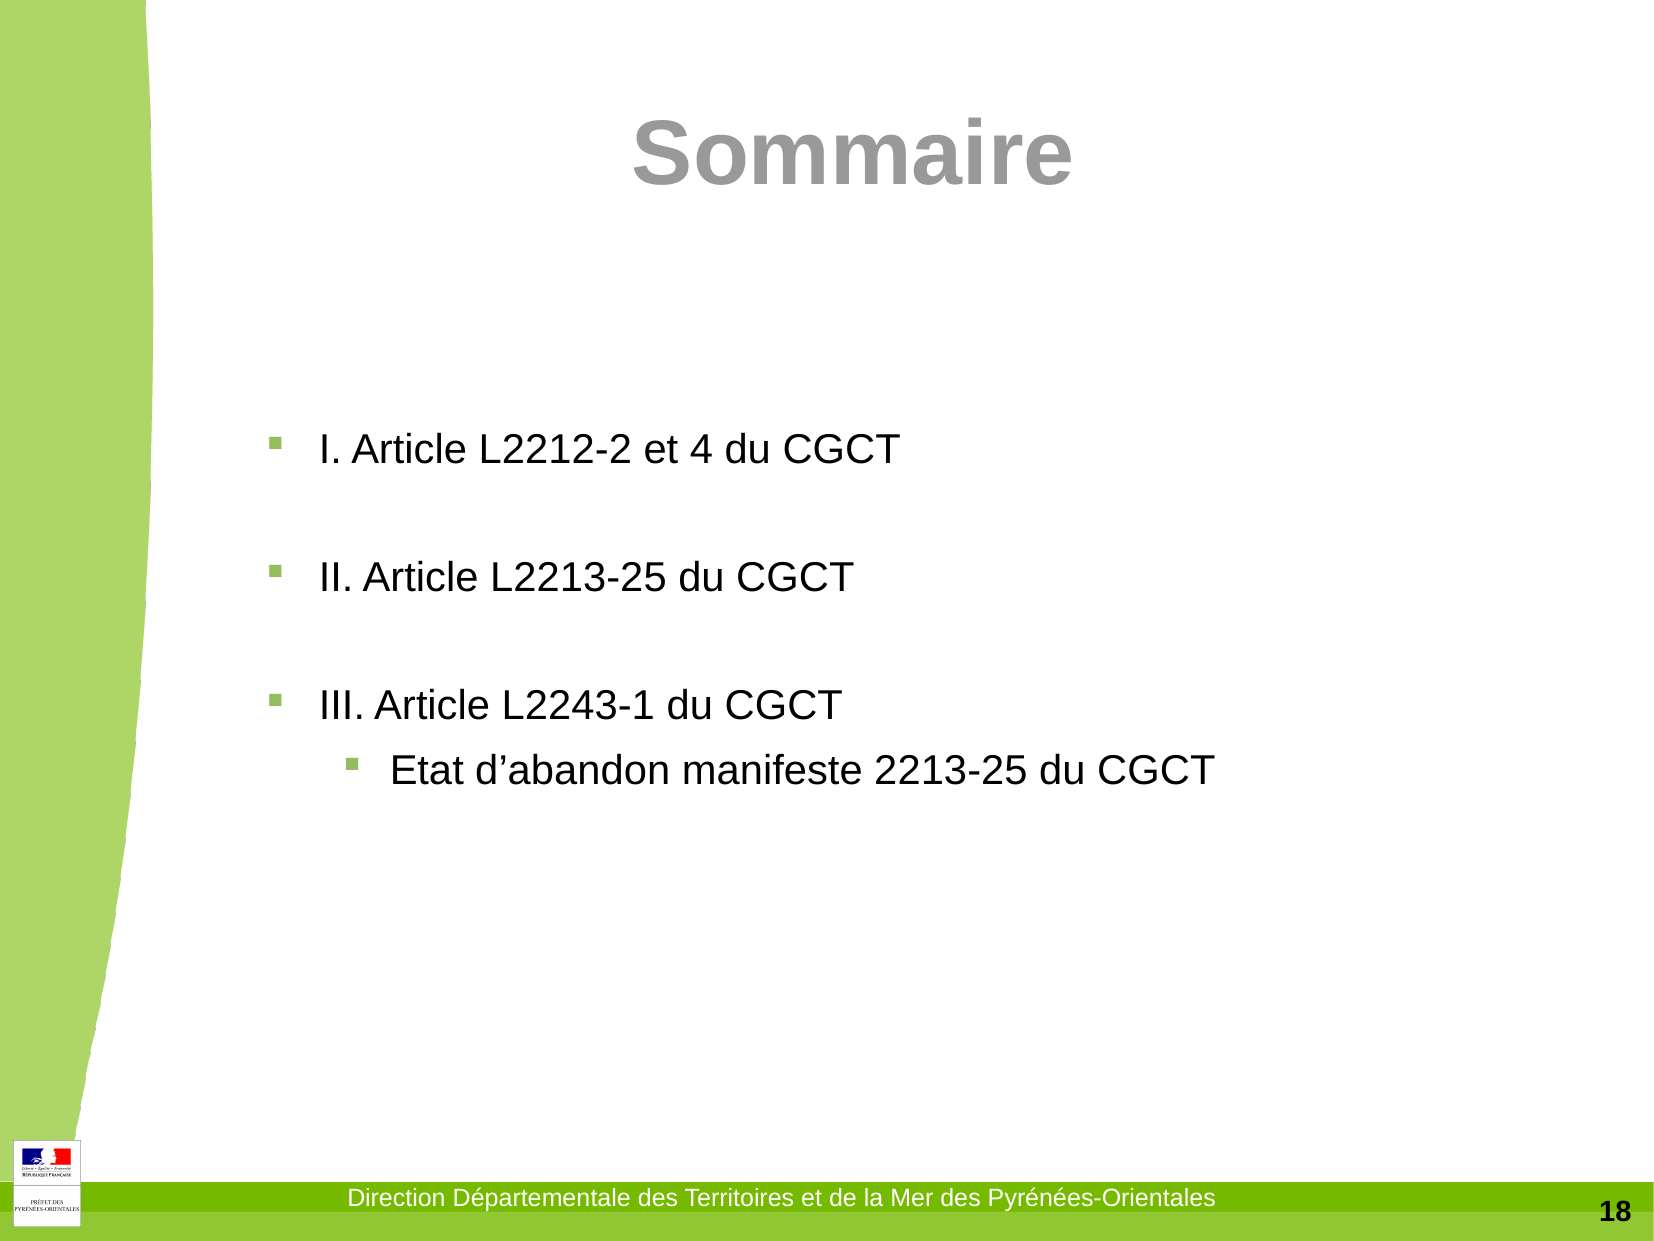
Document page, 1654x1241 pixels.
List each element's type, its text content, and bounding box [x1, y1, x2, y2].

picture [0, 0, 1654, 1241]
list I. Article L2212-2 et 4 du CGCT II. Article L2213-25 du CGCT III. Article L2243-1 du CGCT Etat d’abandon manifeste 2213-25 du CGCT [177, 296, 1507, 922]
title Sommaire [136, 56, 1571, 250]
